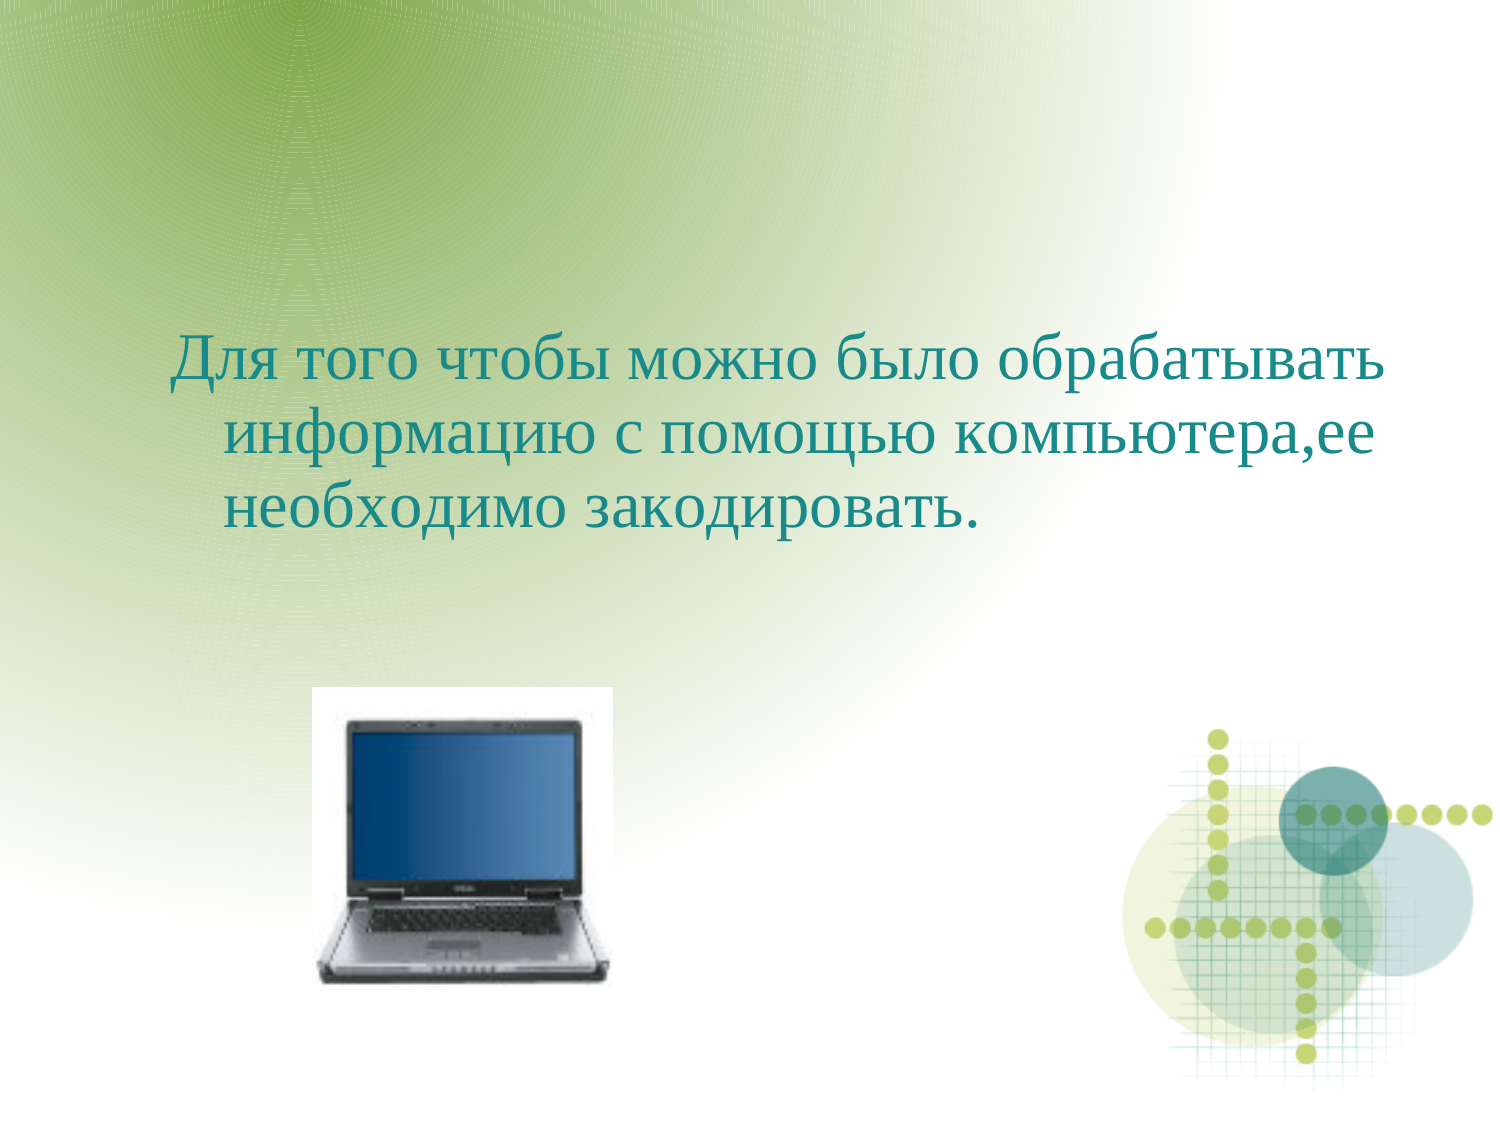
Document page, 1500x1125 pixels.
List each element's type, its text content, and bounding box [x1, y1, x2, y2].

list Для того чтобы можно было обрабатывать информацию с помощью компьютера,ее необходимо закодировать. [137, 312, 1451, 1000]
picture [1110, 718, 1500, 1098]
title [75, 40, 1451, 276]
picture [312, 687, 613, 1005]
